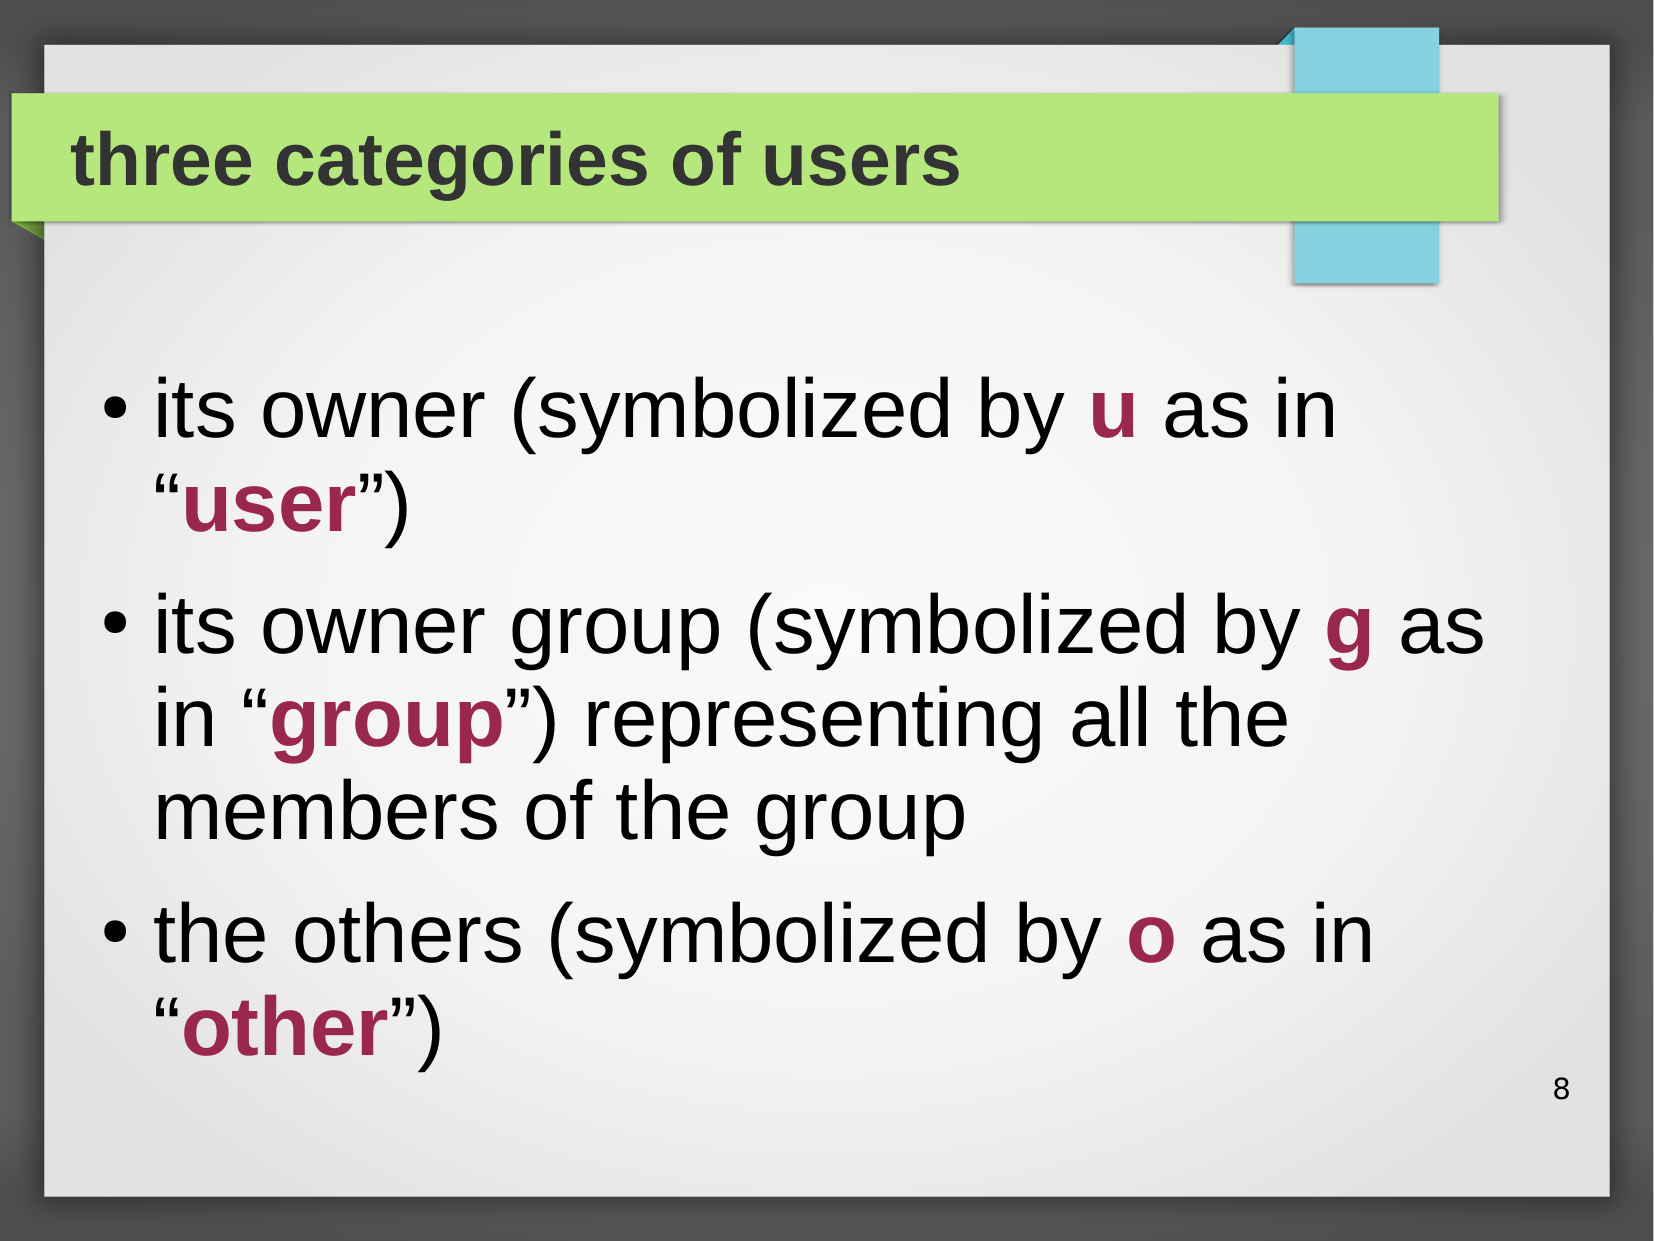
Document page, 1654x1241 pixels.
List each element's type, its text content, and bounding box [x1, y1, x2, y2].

title three categories of users [70, 106, 1229, 213]
picture [0, 0, 1654, 1241]
list its owner (symbolized by u as in “user”) its owner group (symbolized by g as in “group”) representing all the members of the group the others (symbolized by o as in “other”) [82, 240, 1538, 1207]
